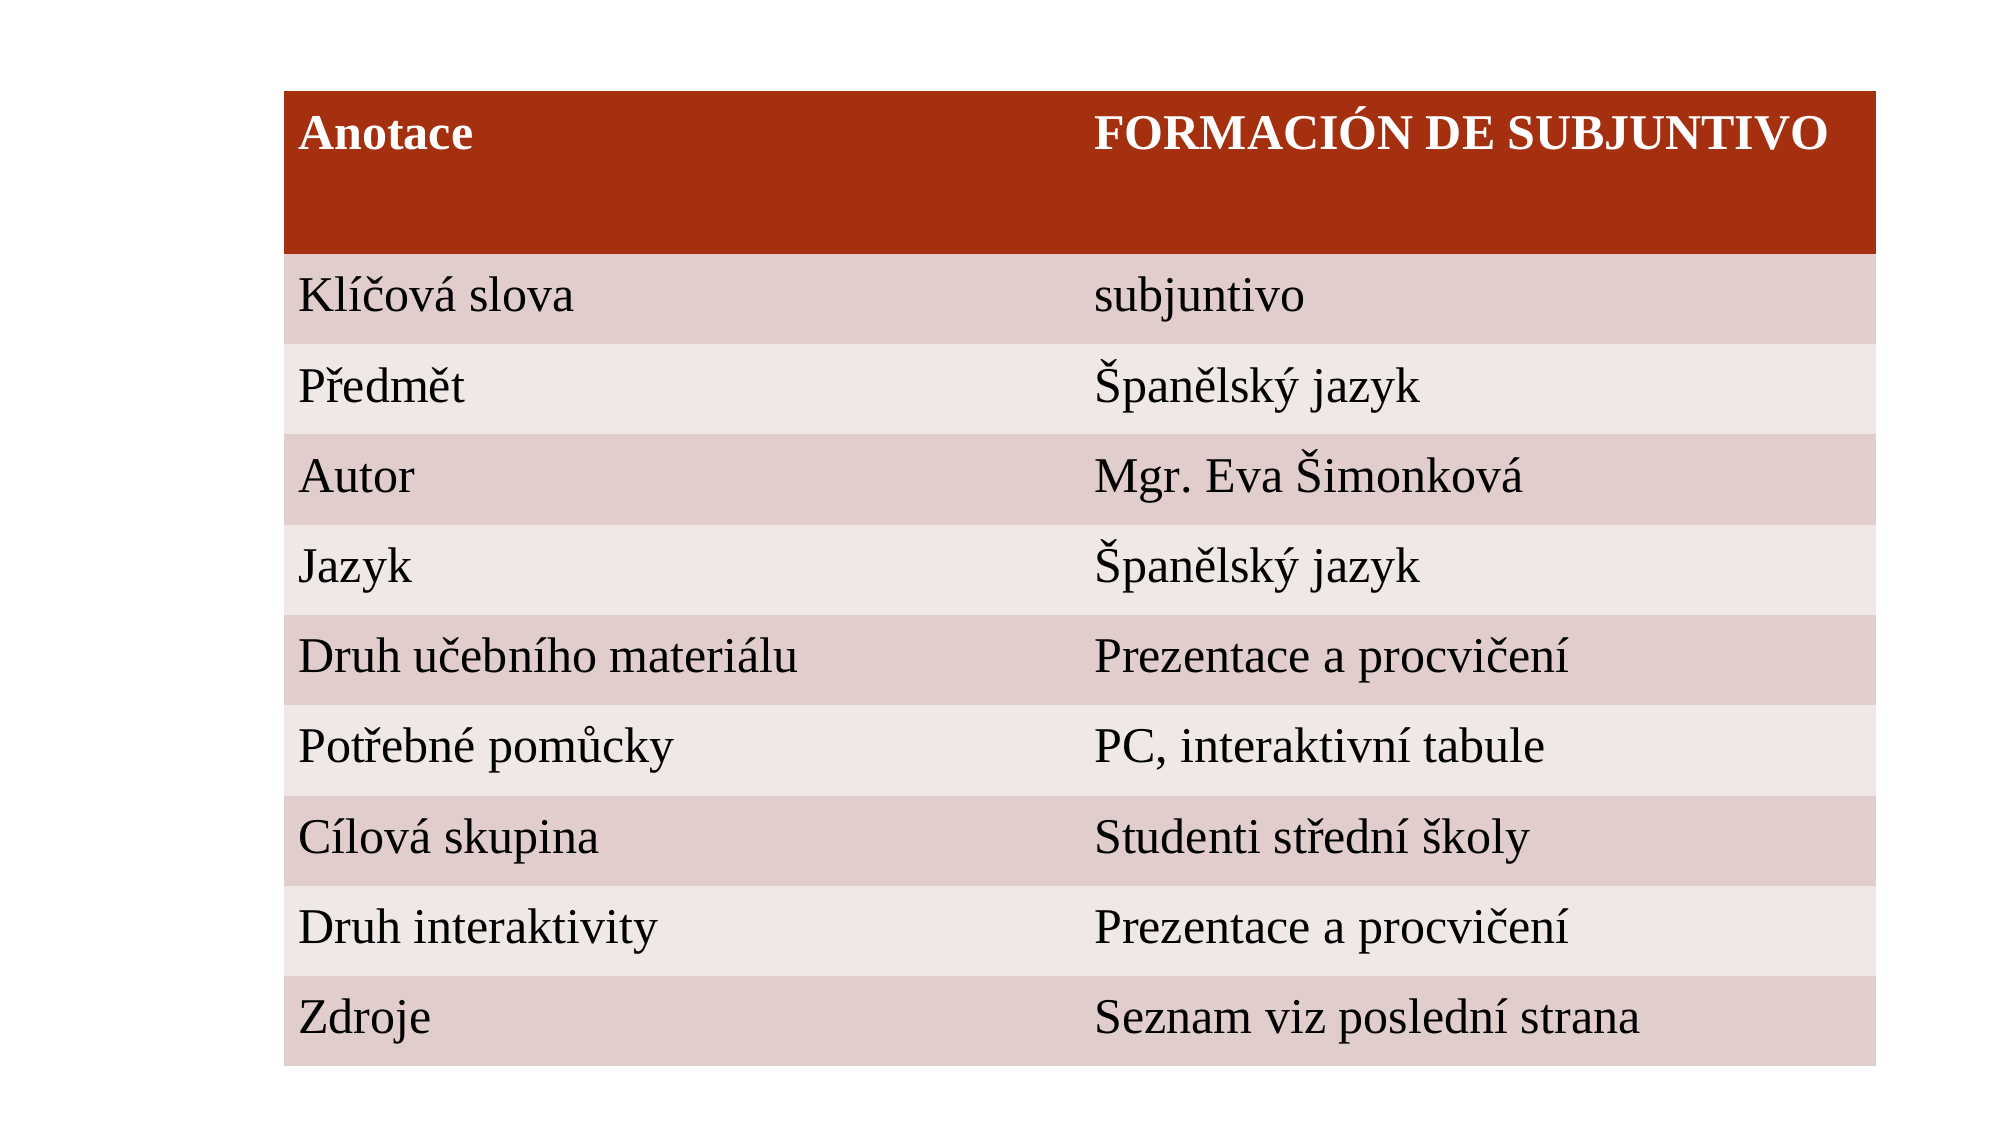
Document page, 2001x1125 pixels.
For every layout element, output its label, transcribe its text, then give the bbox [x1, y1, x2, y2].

table_cell Seznam viz poslední strana [1080, 976, 1876, 1066]
table_cell Klíčová slova [284, 254, 1080, 344]
table_header FORMACIÓN DE SUBJUNTIVO [1080, 91, 1876, 254]
table_cell Mgr. Eva Šimonková [1080, 434, 1876, 525]
table_cell Autor [284, 434, 1080, 525]
table_cell Zdroje [284, 976, 1080, 1066]
table_cell PC, interaktivní tabule [1080, 705, 1876, 796]
table_cell Potřebné pomůcky [284, 705, 1080, 796]
table_cell Španělský jazyk [1080, 344, 1876, 434]
table_cell Prezentace a procvičení [1080, 886, 1876, 976]
table_cell Předmět [284, 344, 1080, 434]
table_cell Cílová skupina [284, 796, 1080, 886]
table_cell Druh interaktivity [284, 886, 1080, 976]
table_cell Jazyk [284, 525, 1080, 615]
table_cell Studenti střední školy [1080, 796, 1876, 886]
table_cell Prezentace a procvičení [1080, 615, 1876, 705]
table_header Anotace [284, 91, 1080, 254]
table_cell Druh učebního materiálu [284, 615, 1080, 705]
table_cell subjuntivo [1080, 254, 1876, 344]
table_cell Španělský jazyk [1080, 525, 1876, 615]
